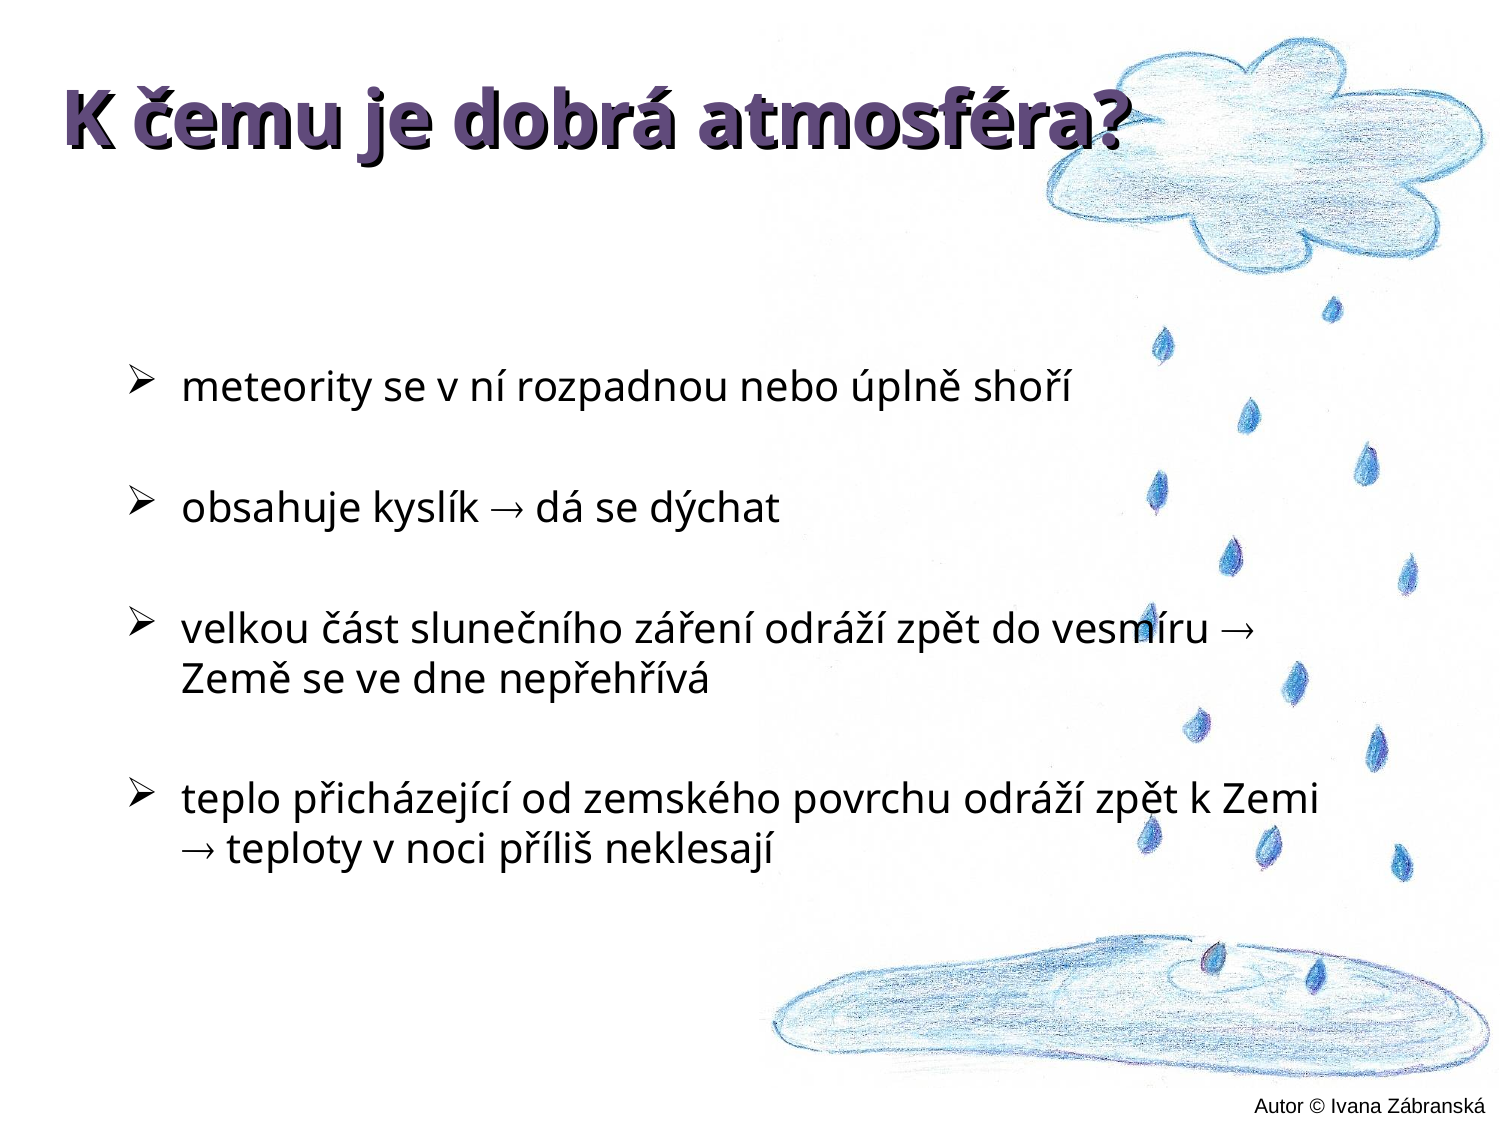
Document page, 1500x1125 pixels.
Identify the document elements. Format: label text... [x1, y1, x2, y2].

list meteority se v ní rozpadnou nebo úplně shoří obsahuje kyslík  dá se dýchat velkou část slunečního záření odráží zpět do vesmíru  Země se ve dne nepřehřívá teplo přicházející od zemského povrchu odráží zpět k Zemi  teploty v noci příliš neklesají [110, 352, 1374, 886]
picture [759, 23, 1500, 1088]
text_box Autor © Ivana Zábranská [1239, 1084, 1500, 1125]
title K čemu je dobrá atmosféra? [45, 24, 1240, 205]
